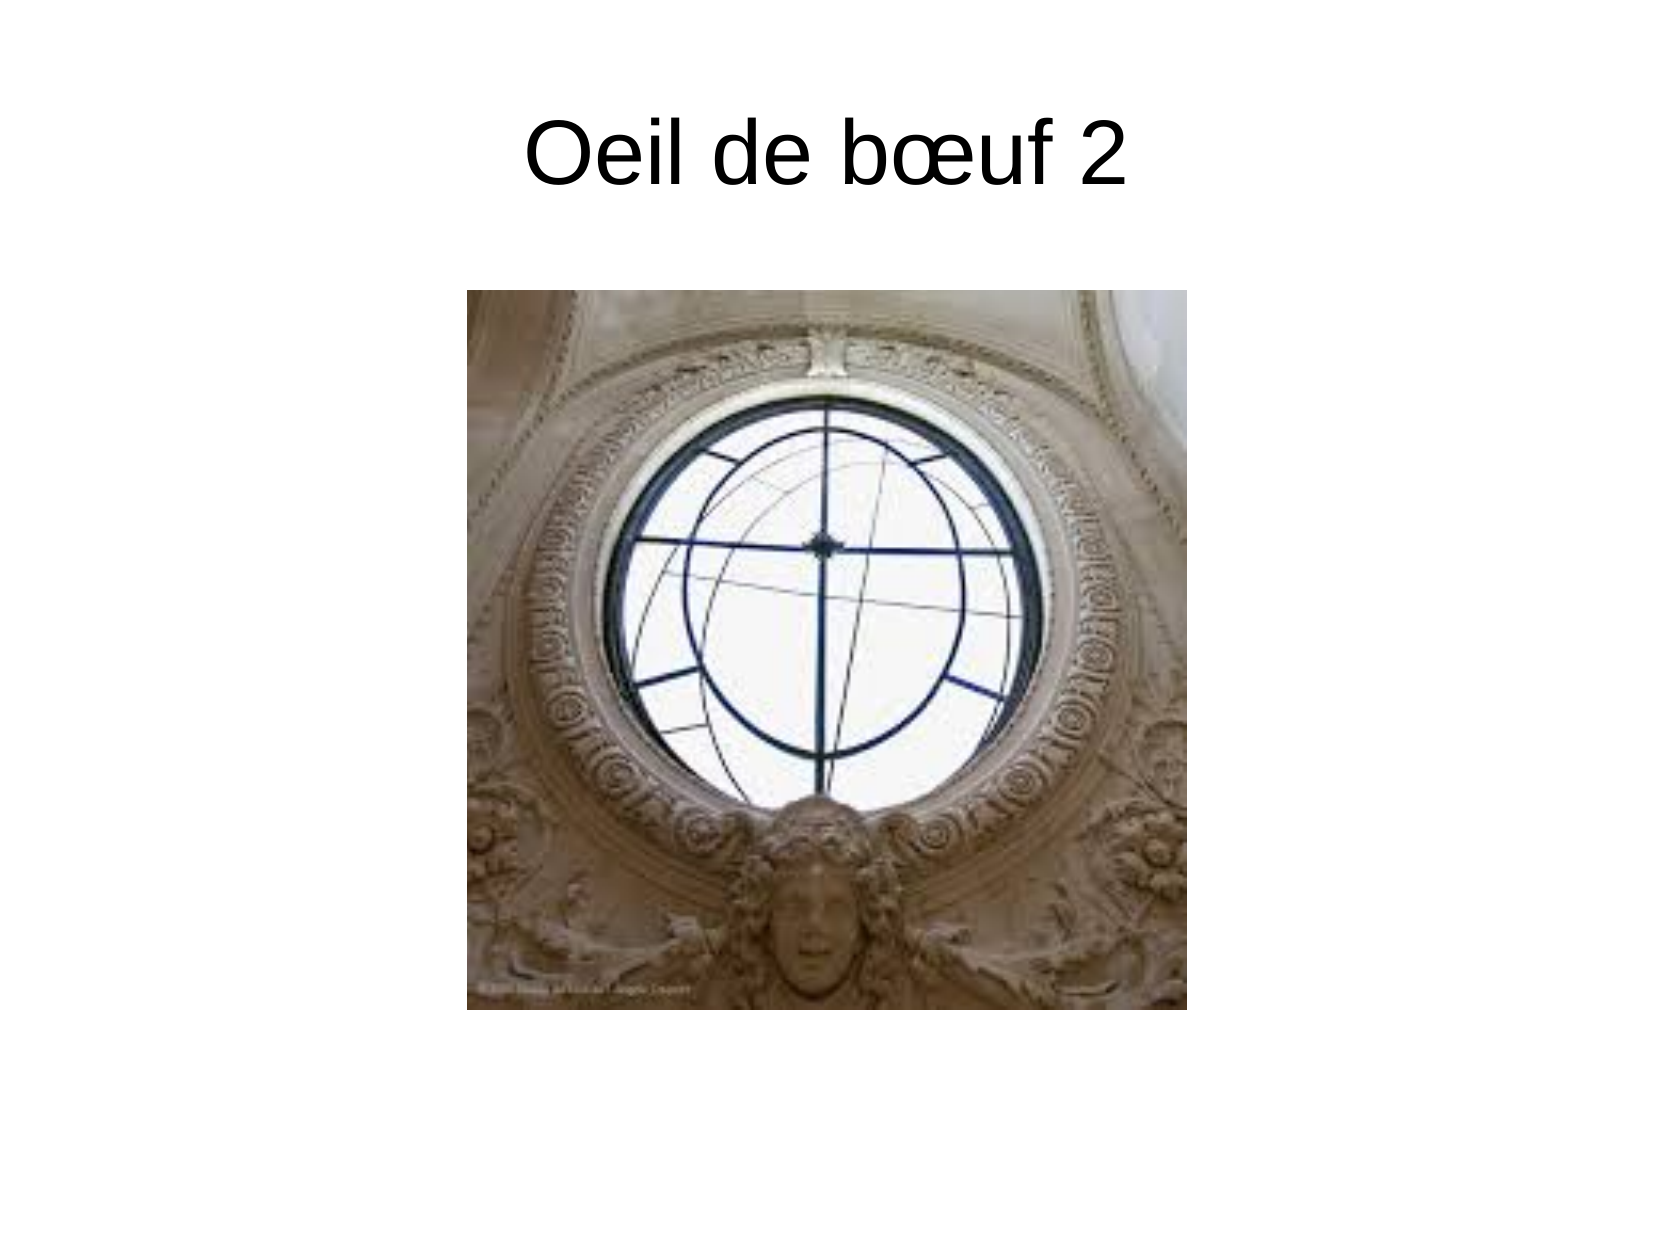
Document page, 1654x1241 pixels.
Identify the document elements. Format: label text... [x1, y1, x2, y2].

title Oeil de bœuf 2 [82, 49, 1571, 257]
picture [467, 290, 1187, 1010]
